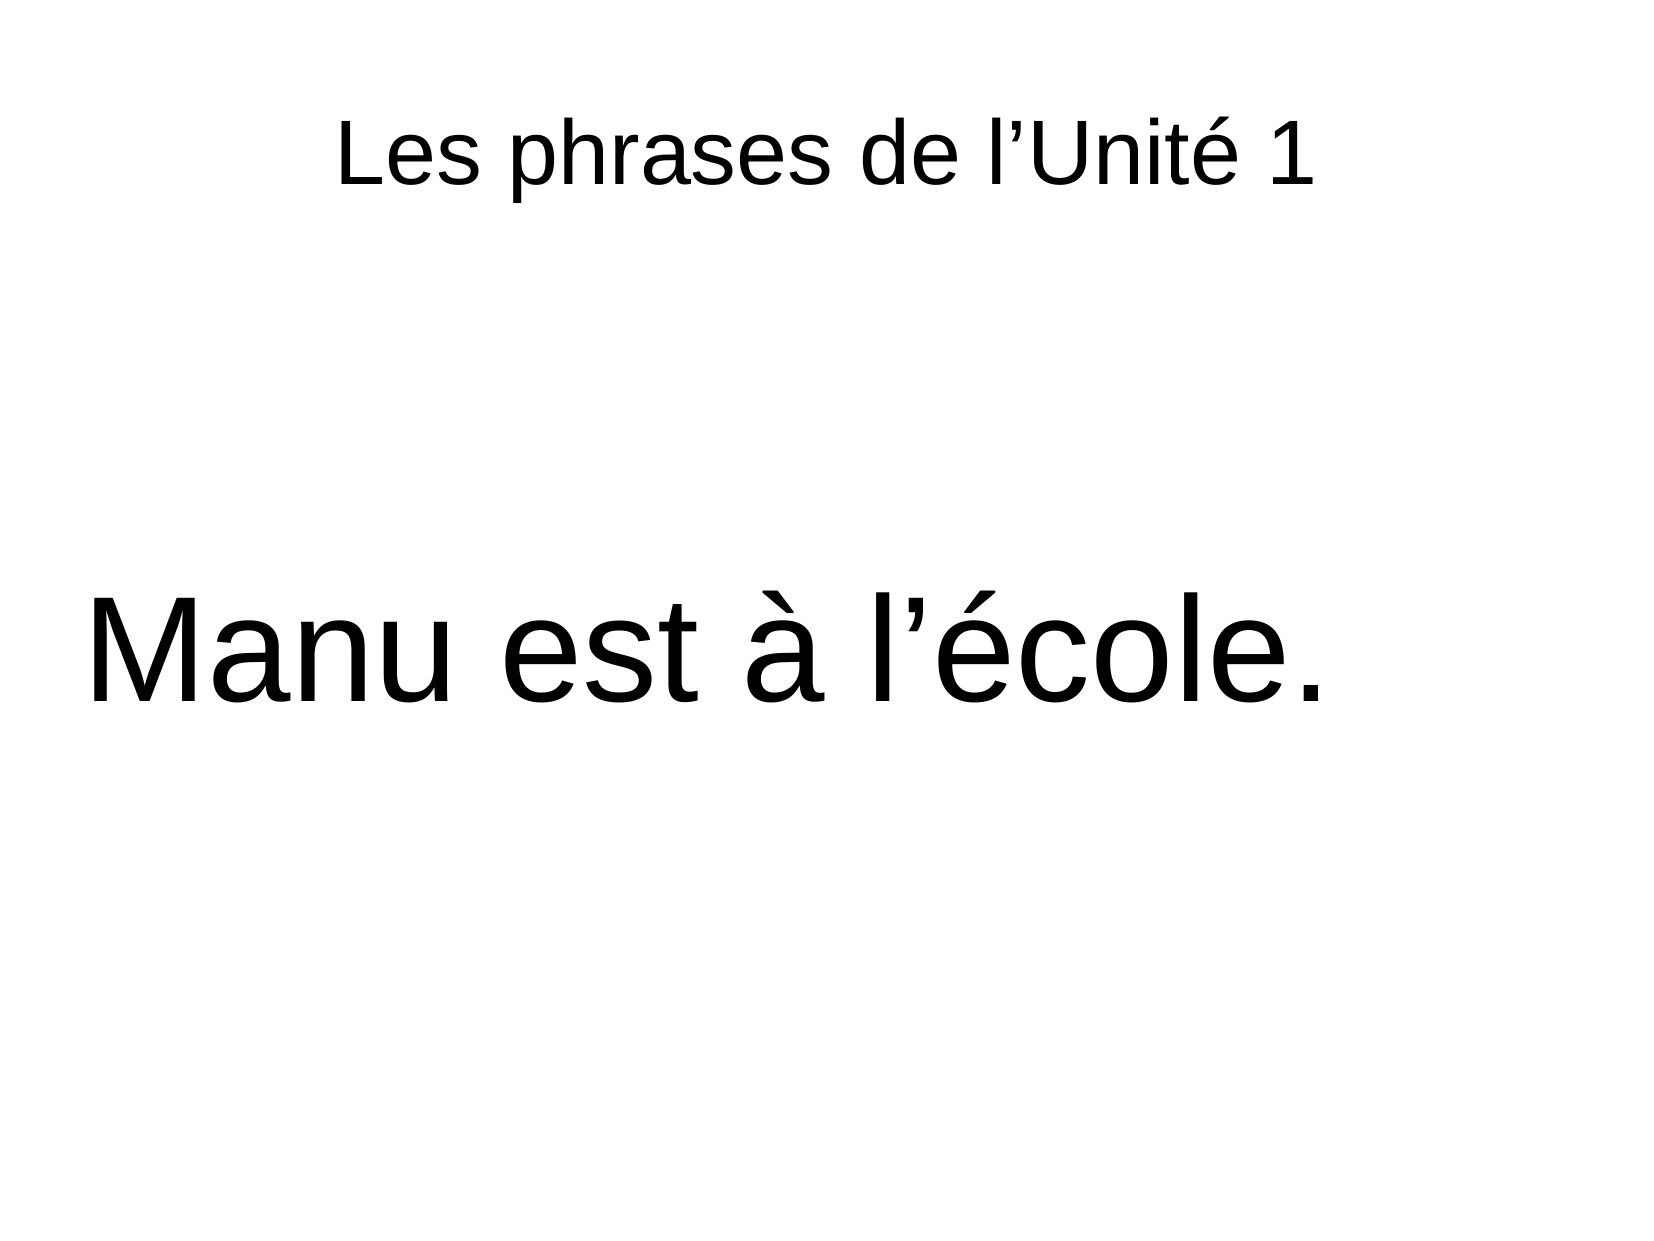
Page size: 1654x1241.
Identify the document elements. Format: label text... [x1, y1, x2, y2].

title Les phrases de l’Unité 1 [82, 49, 1571, 257]
subtitle Manu est à l’école. [82, 290, 1571, 1010]
